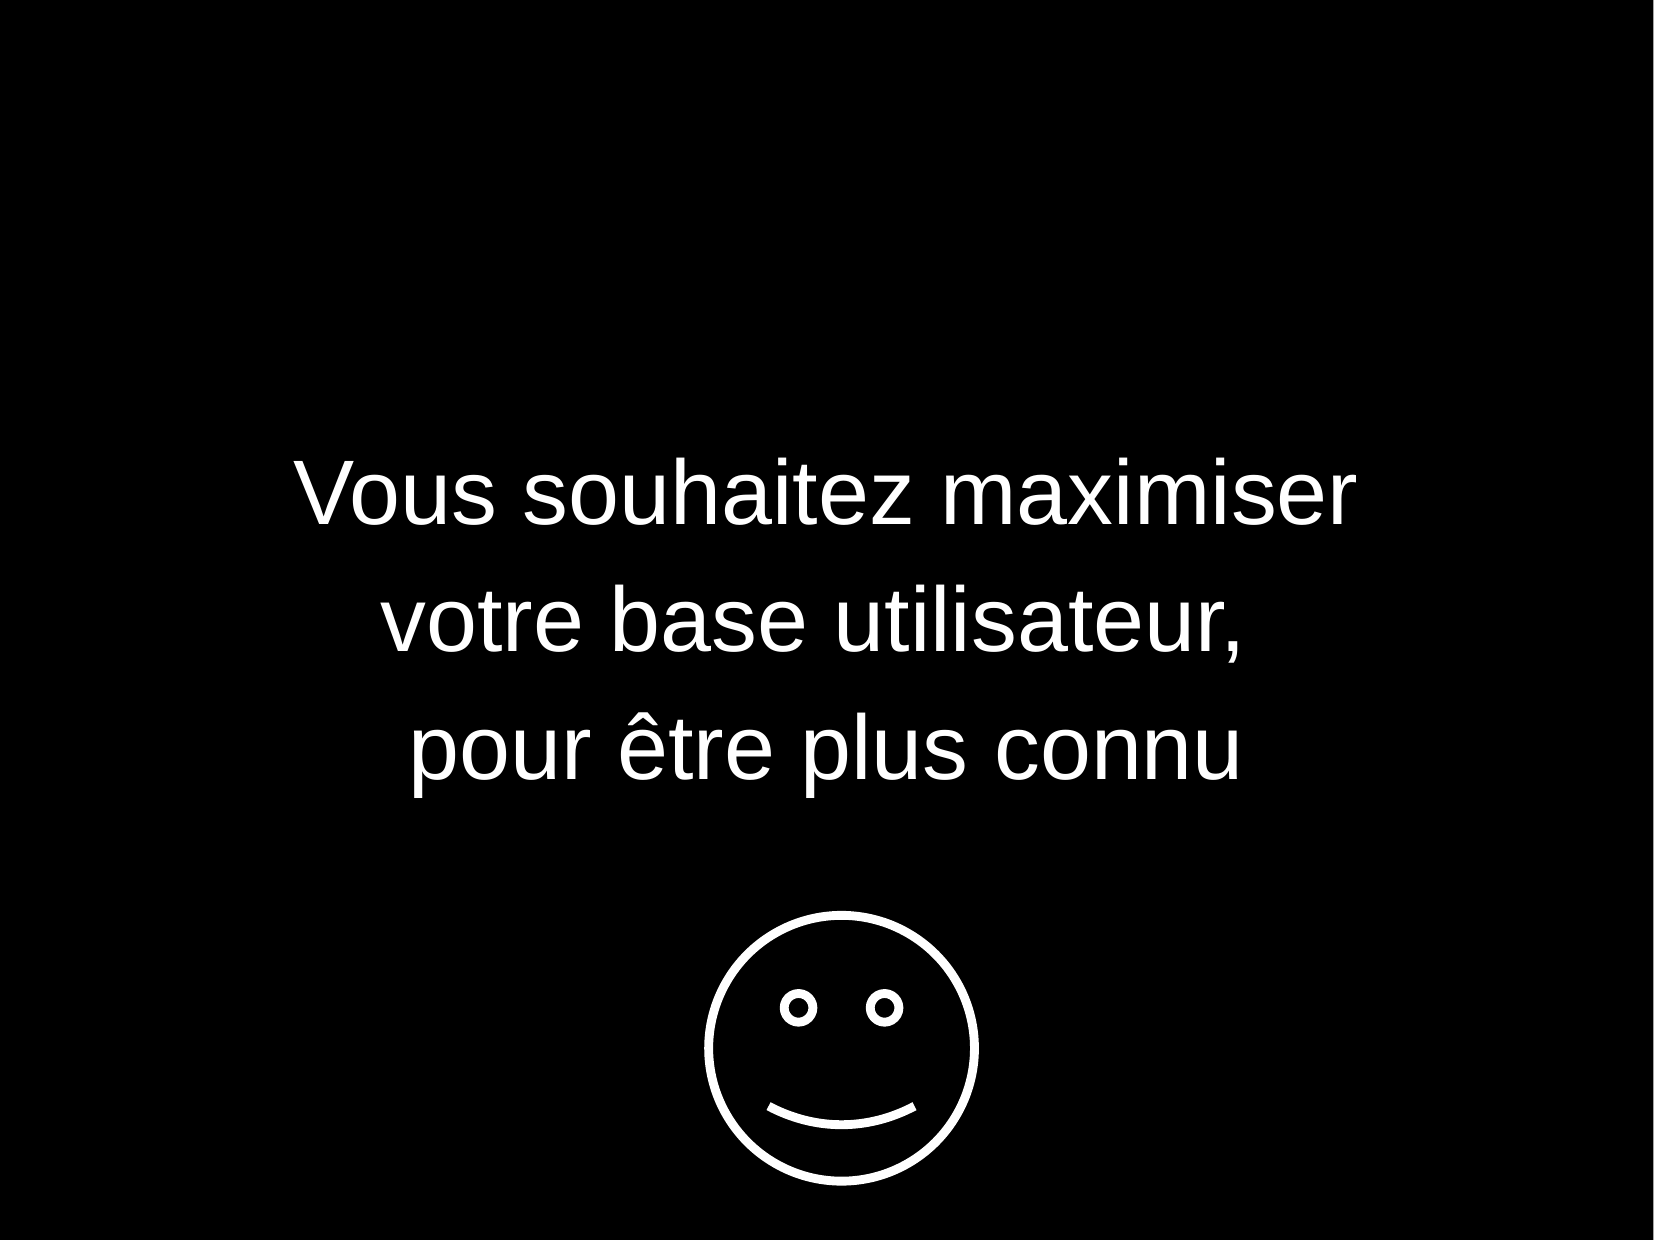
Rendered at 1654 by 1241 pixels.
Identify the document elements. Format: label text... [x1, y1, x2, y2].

text_box Vous souhaitez maximiser votre base utilisateur, pour être plus connu [59, 434, 1595, 807]
text_box [708, 915, 975, 1182]
